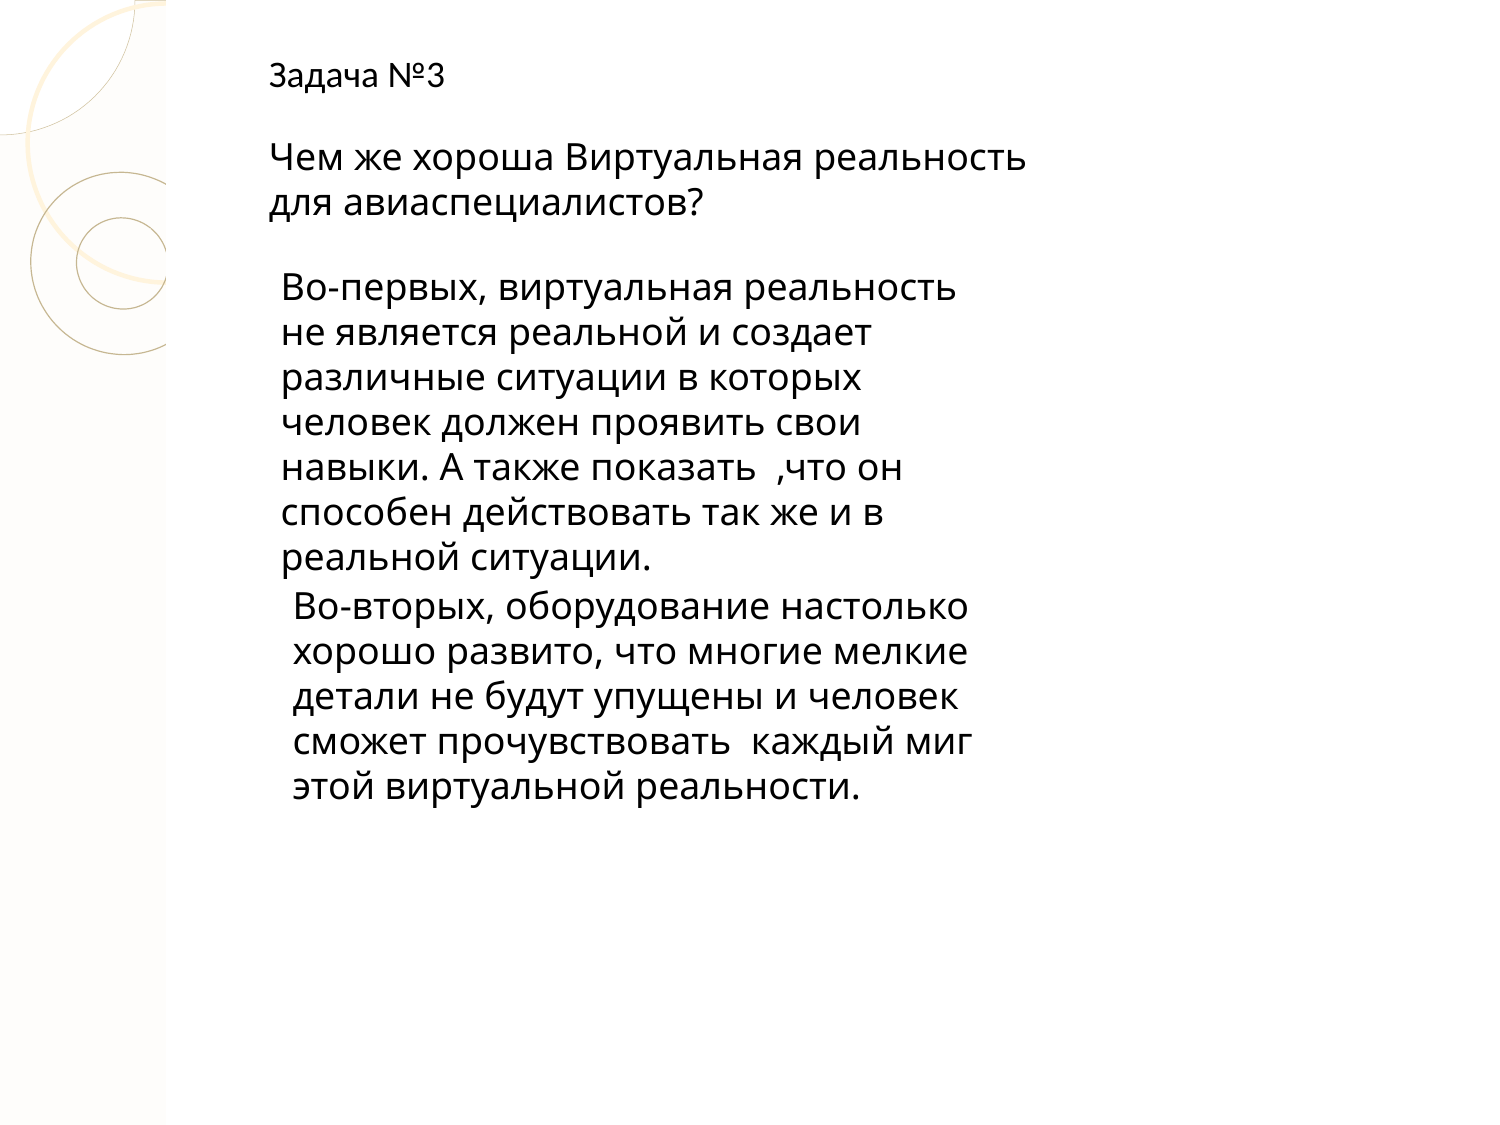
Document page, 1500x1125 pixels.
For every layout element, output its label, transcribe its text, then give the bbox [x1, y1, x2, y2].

text_box Чем же хороша Виртуальная реальность для авиаспециалистов? [253, 125, 1117, 232]
text_box Во-первых, виртуальная реальность не является реальной и создает различные ситуации в которых человек должен проявить свои навыки. А также показать ,что он способен действовать так же и в реальной ситуации. [266, 255, 1016, 585]
text_box Во-вторых, оборудование настолько хорошо развито, что многие мелкие детали не будут упущены и человек сможет прочувствовать каждый миг этой виртуальной реальности. [278, 574, 1028, 814]
text_box Задача №3 [253, 42, 585, 104]
